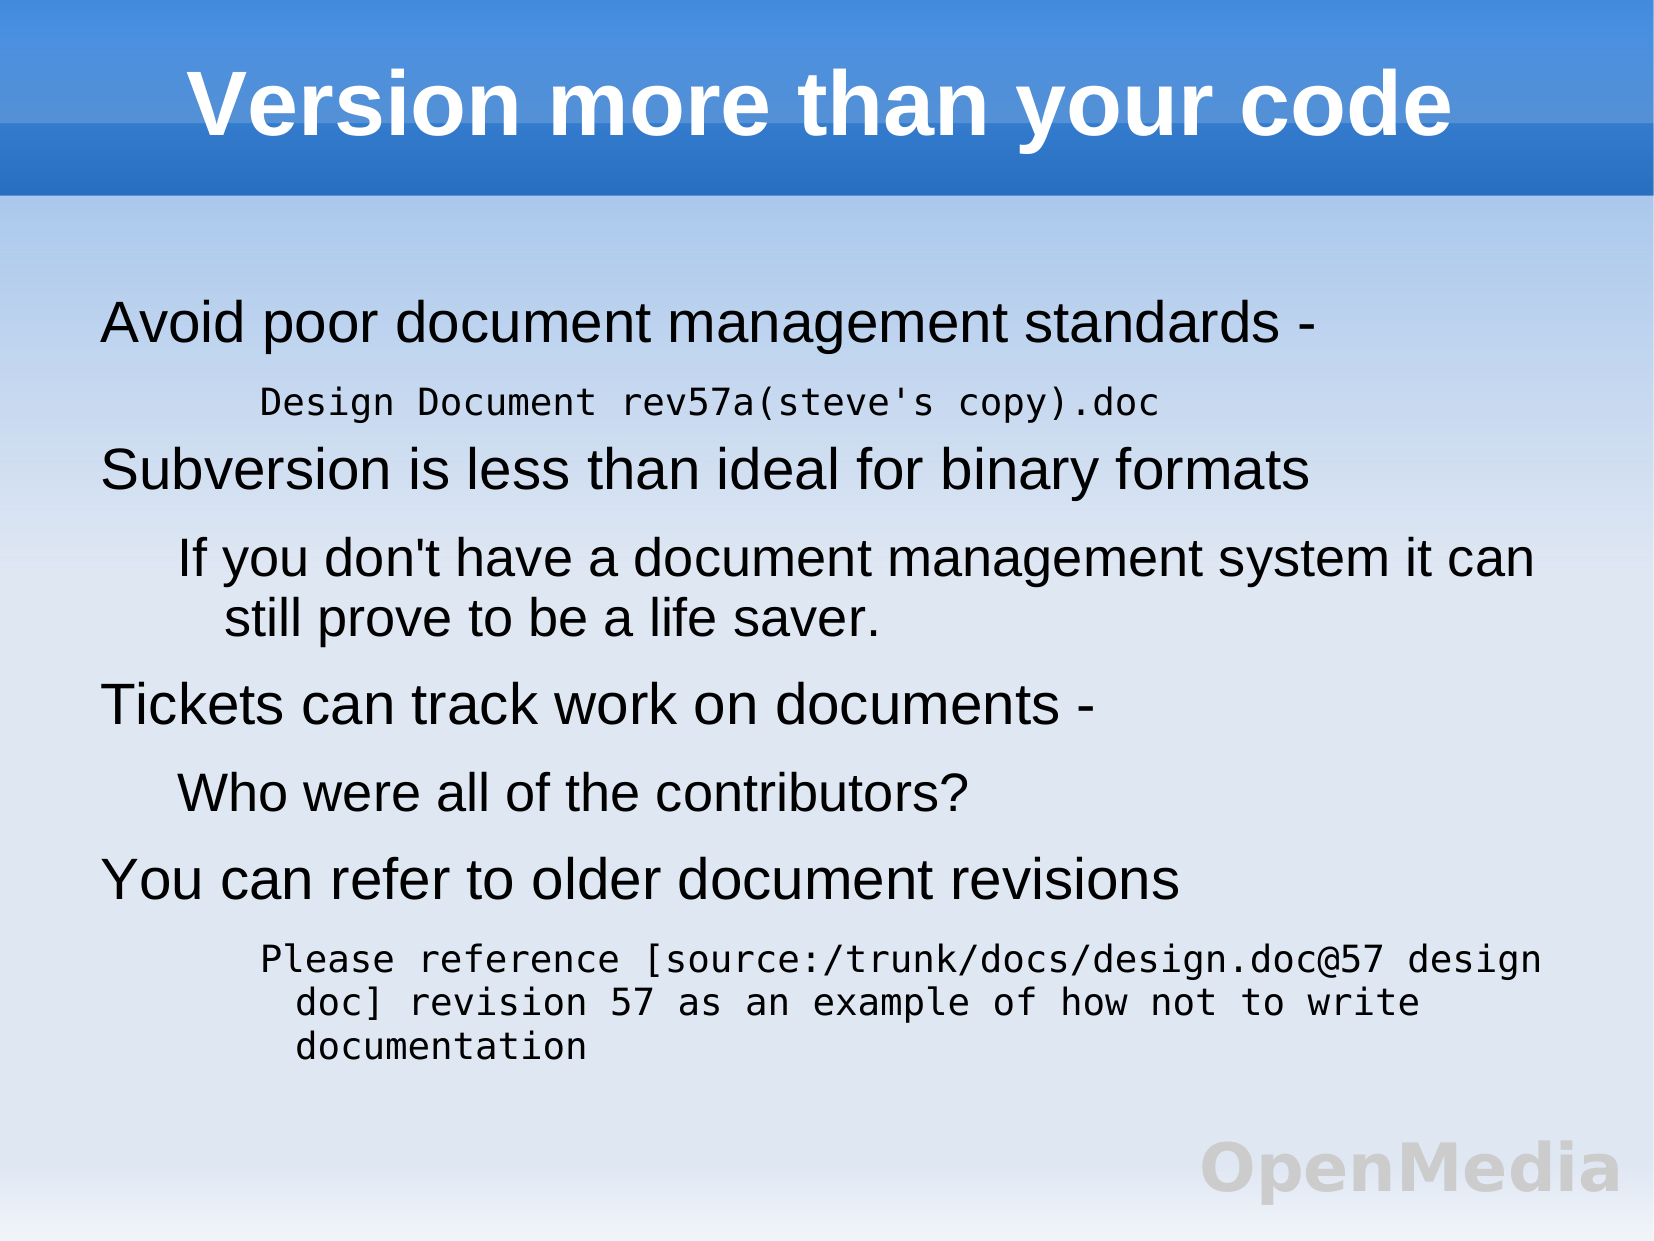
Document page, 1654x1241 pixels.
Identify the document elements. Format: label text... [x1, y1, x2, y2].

title Version more than your code [76, 0, 1565, 208]
list Avoid poor document management standards - Design Document rev57a(steve's copy).doc Subversion is less than ideal for binary formats If you don't have a document management system it can still prove to be a life saver. Tickets can track work on documents - Who were all of the contributors? You can refer to older document revisions Please reference [source:/trunk/docs/design.doc@57 design doc] revision 57 as an example of how not to write documentation [82, 290, 1571, 1135]
picture [0, 0, 1654, 1241]
